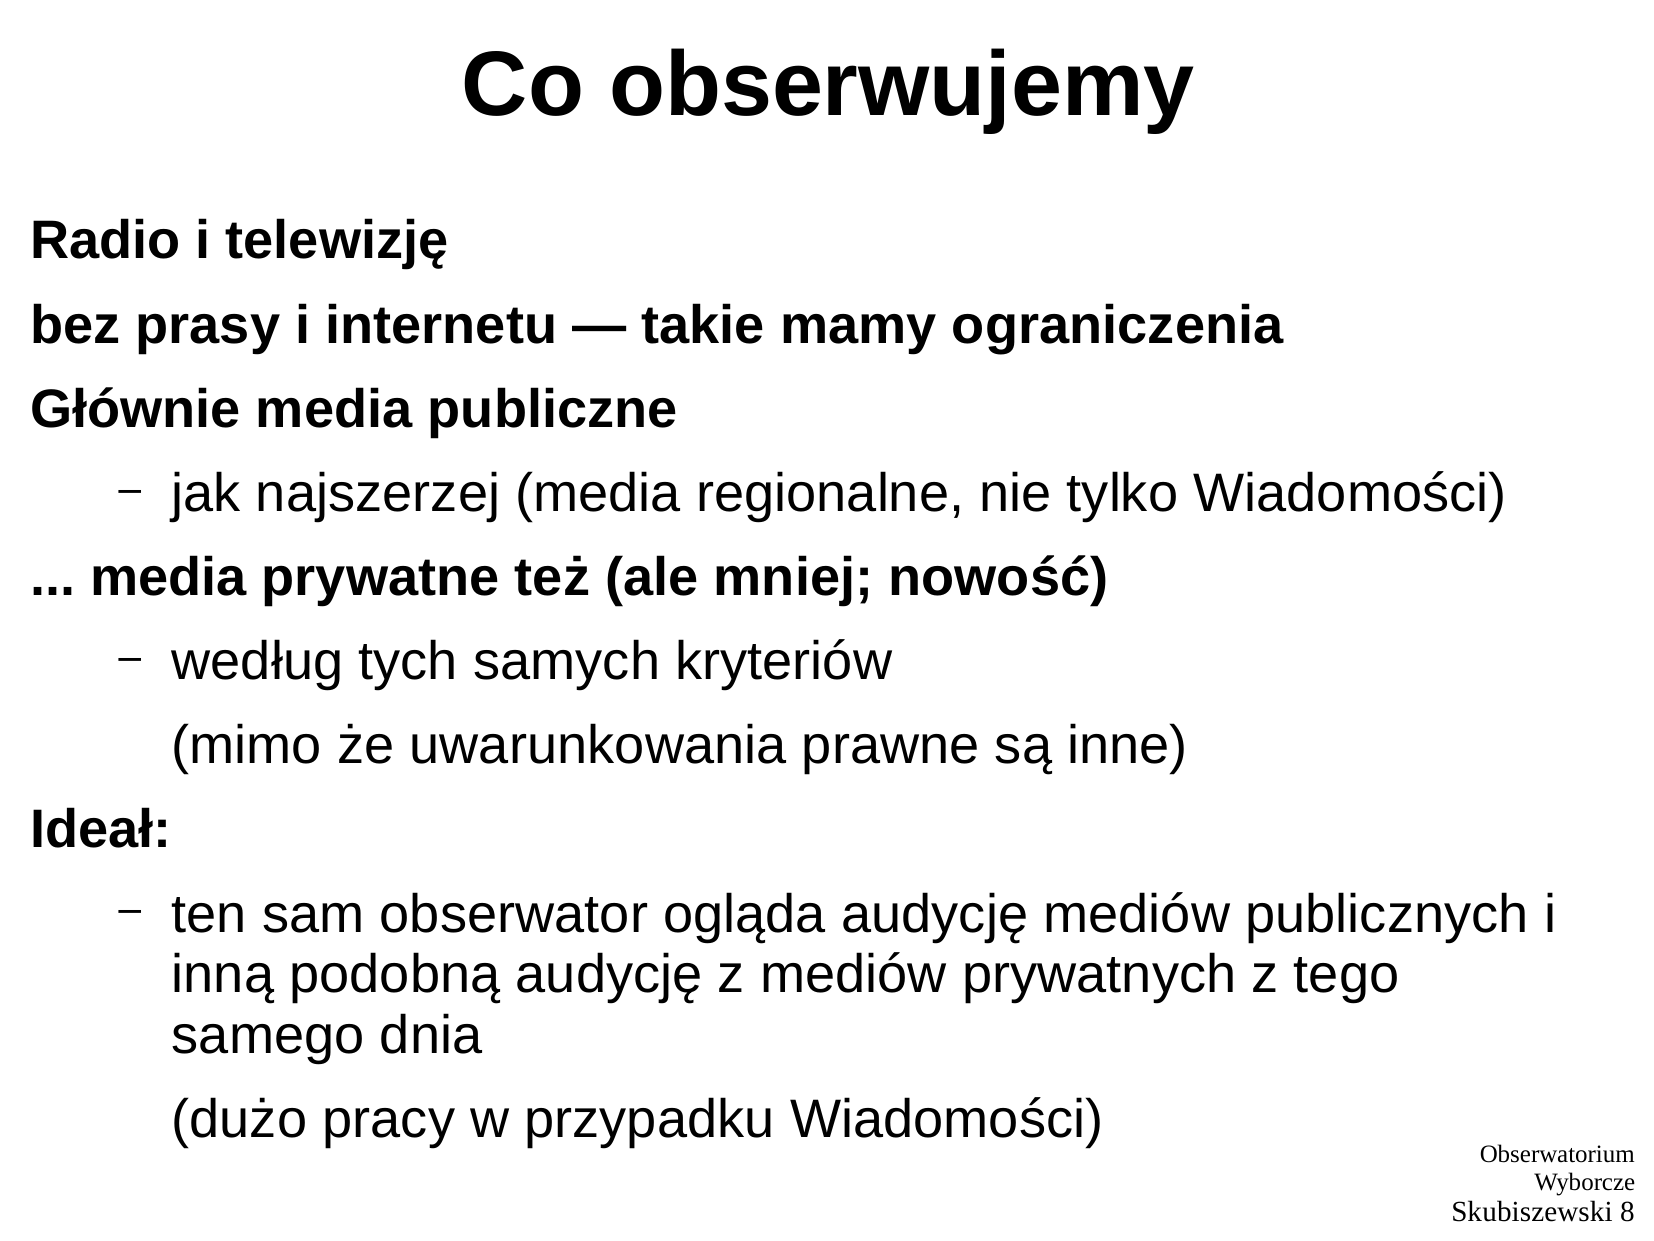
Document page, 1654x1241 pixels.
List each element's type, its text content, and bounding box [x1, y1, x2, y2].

list Radio i telewizję bez prasy i internetu — takie mamy ograniczenia Głównie media publiczne jak najszerzej (media regionalne, nie tylko Wiadomości) ... media prywatne też (ale mniej; nowość) według tych samych kryteriów (mimo że uwarunkowania prawne są inne) Ideał: ten sam obserwator ogląda audycję mediów publicznych i inną podobną audycję z mediów prywatnych z tego samego dnia (dużo pracy w przypadku Wiadomości) [30, 210, 1583, 1186]
title Co obserwujemy [84, 32, 1573, 189]
